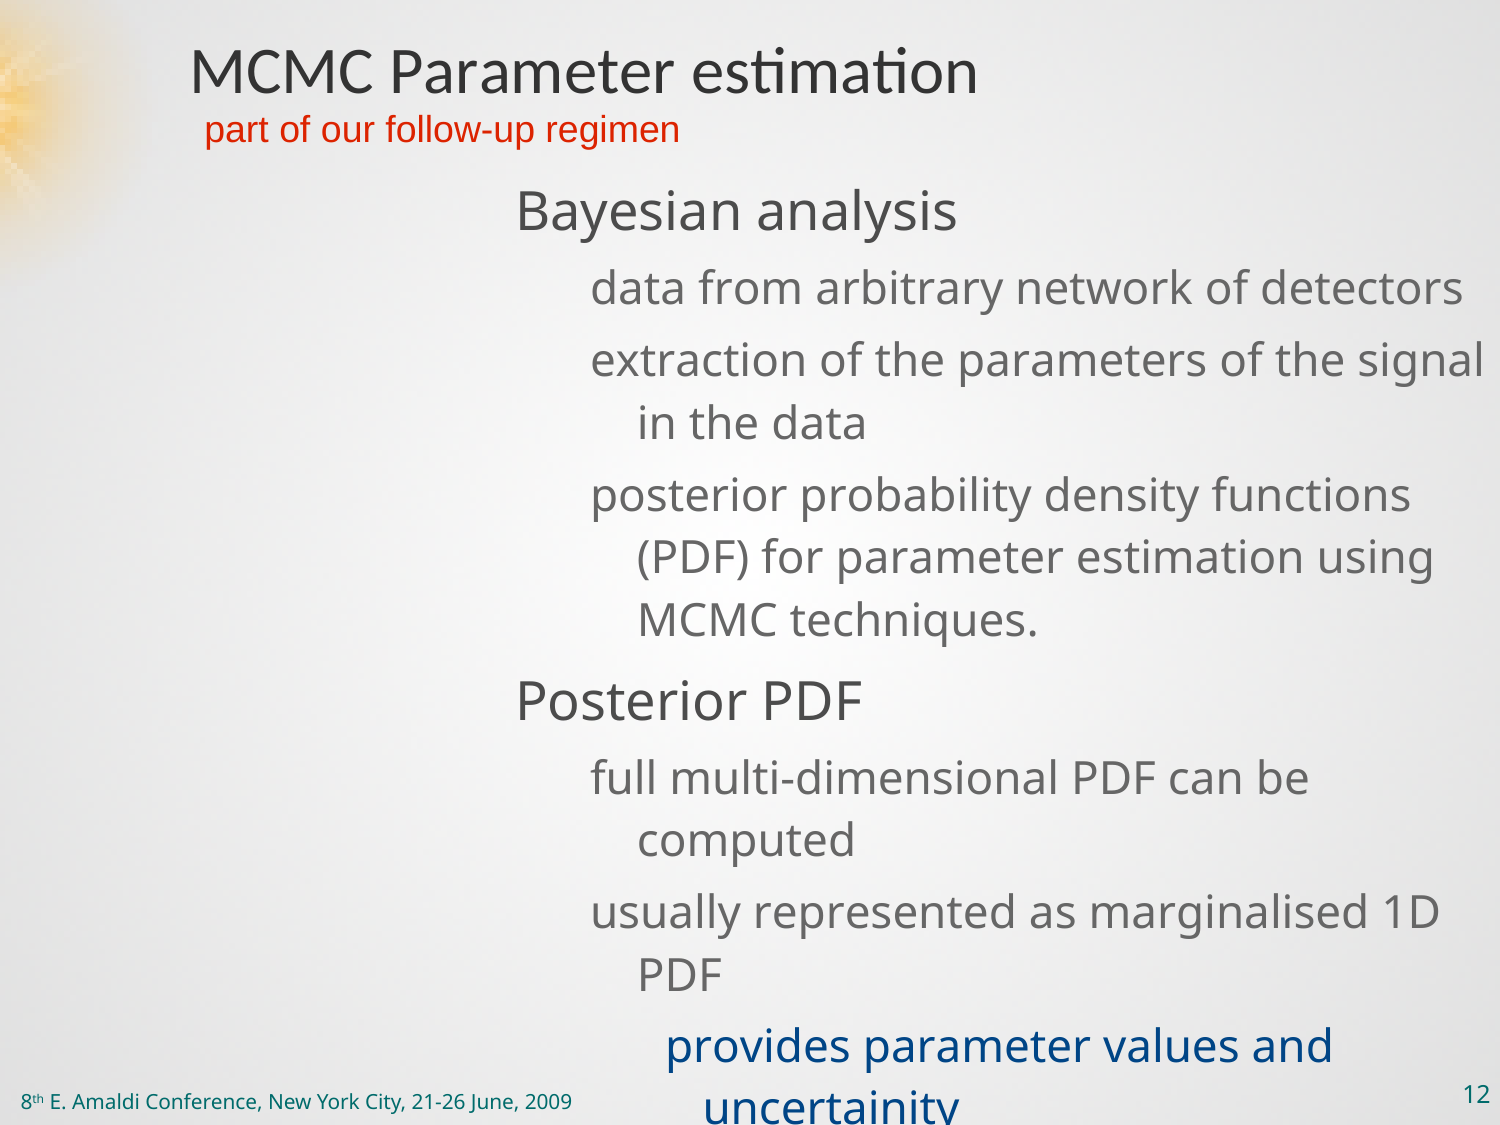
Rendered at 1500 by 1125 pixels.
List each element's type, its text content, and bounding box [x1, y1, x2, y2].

list Bayesian analysis data from arbitrary network of detectors extraction of the parameters of the signal in the data posterior probability density functions (PDF) for parameter estimation using MCMC techniques. Posterior PDF full multi-dimensional PDF can be computed usually represented as marginalised 1D PDF provides parameter values and uncertainity different types of inspiral templates employed Vivien Raymond's talk [514, 172, 1500, 1068]
title MCMC Parameter estimation [189, 28, 1378, 125]
picture [0, 0, 1500, 1125]
text_box part of our follow-up regimen [189, 100, 1060, 159]
